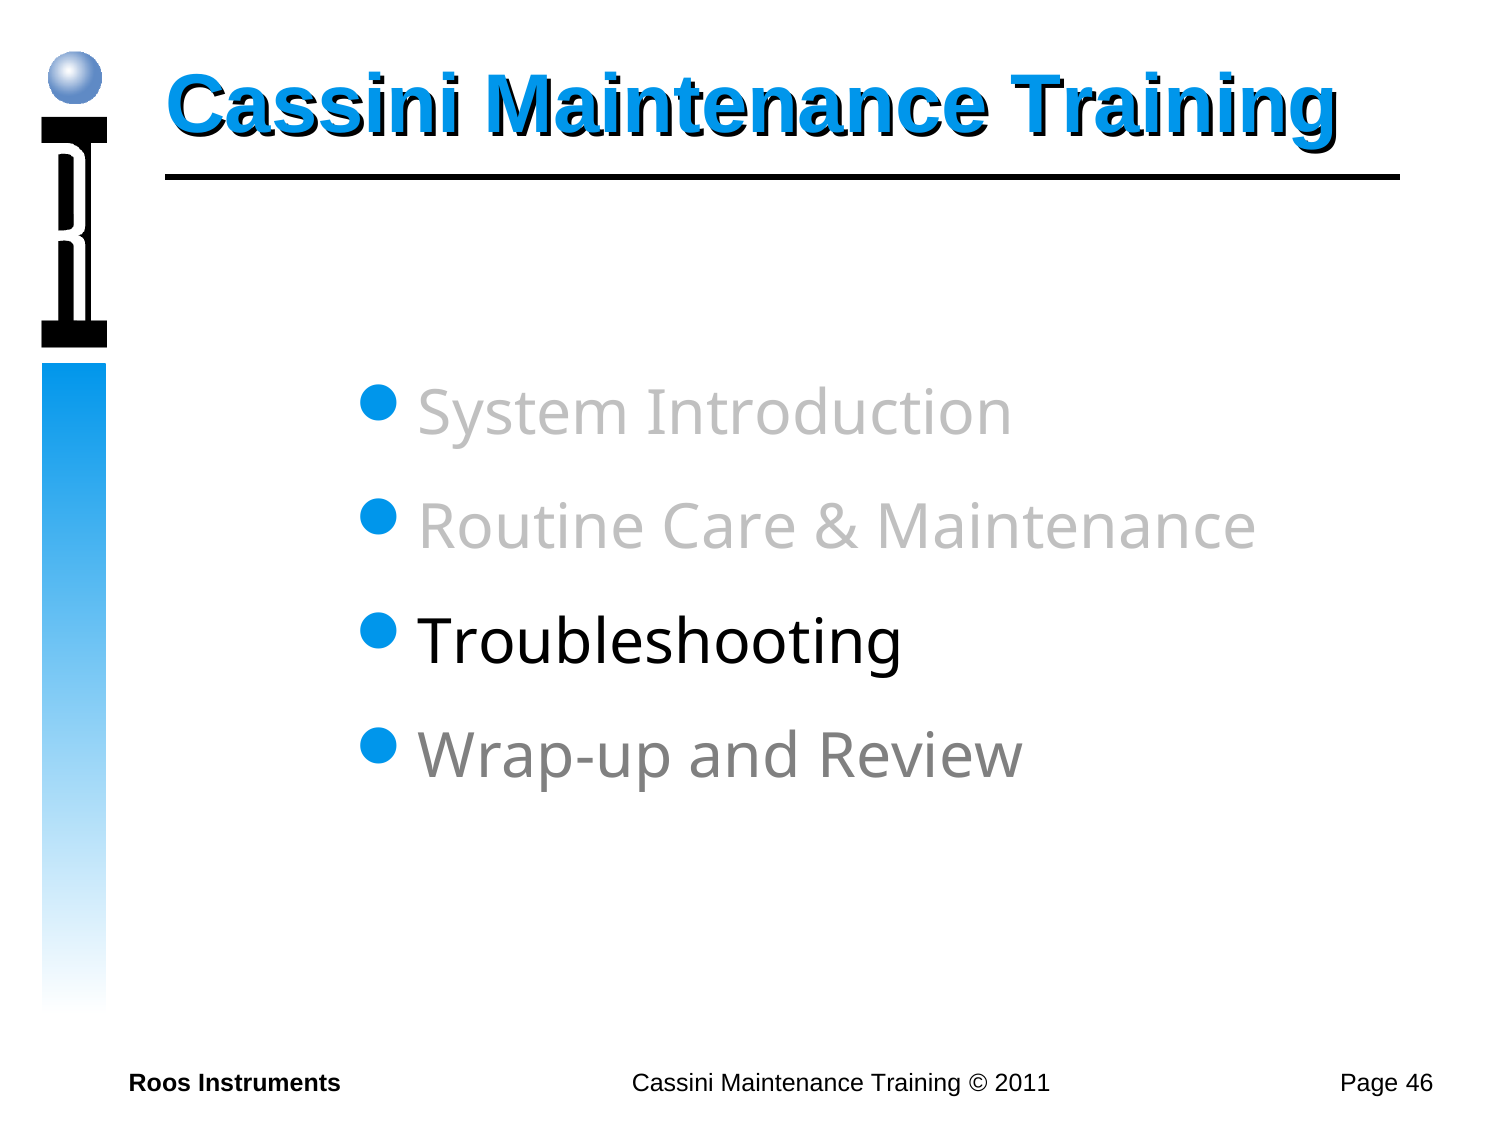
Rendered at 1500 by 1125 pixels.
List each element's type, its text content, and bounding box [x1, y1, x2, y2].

list System Introduction Routine Care & Maintenance Troubleshooting Wrap-up and Review [355, 367, 1448, 1021]
title Cassini Maintenance Training [165, 45, 1411, 150]
